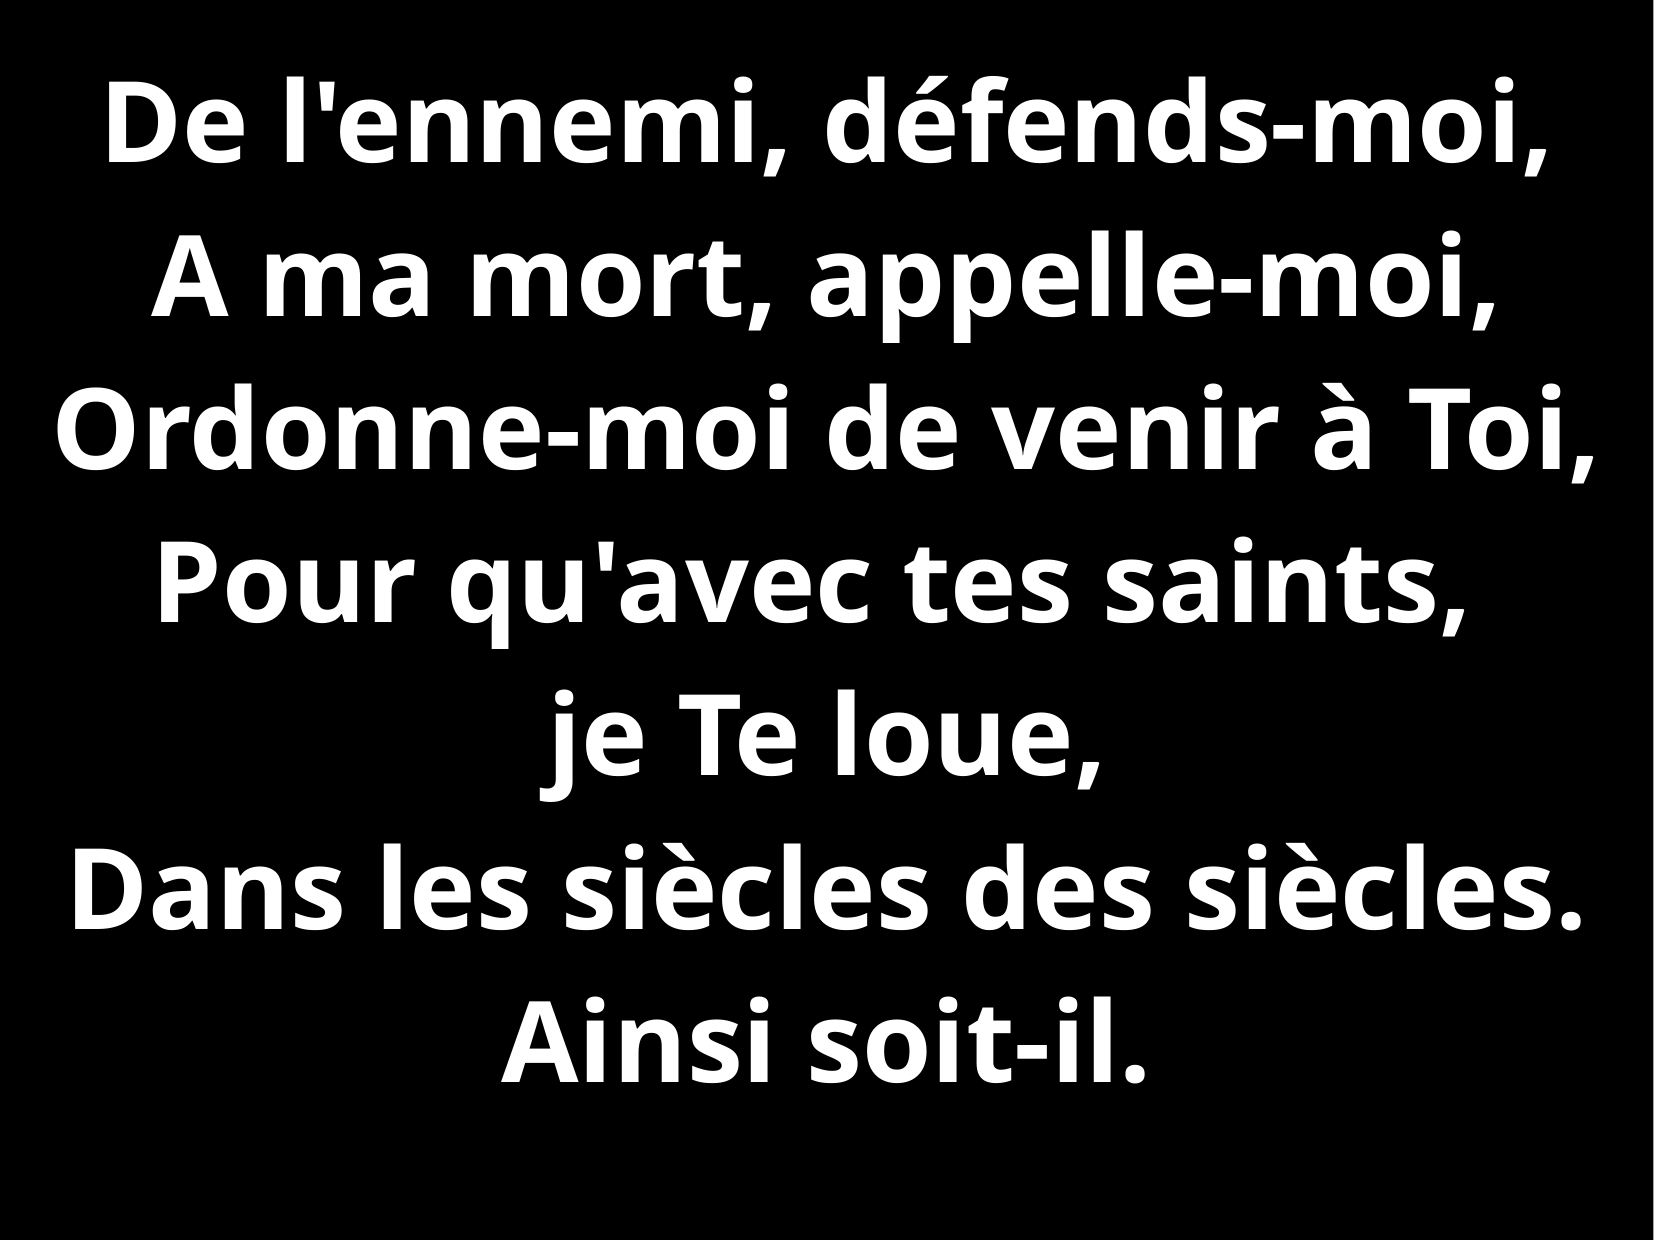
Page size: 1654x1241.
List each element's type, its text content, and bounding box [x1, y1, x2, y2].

subtitle De l'ennemi, défends-moi, A ma mort, appelle-moi, Ordonne-moi de venir à Toi, Pour qu'avec tes saints, je Te loue, Dans les siècles des siècles. Ainsi soit-il. [35, 0, 1619, 1207]
